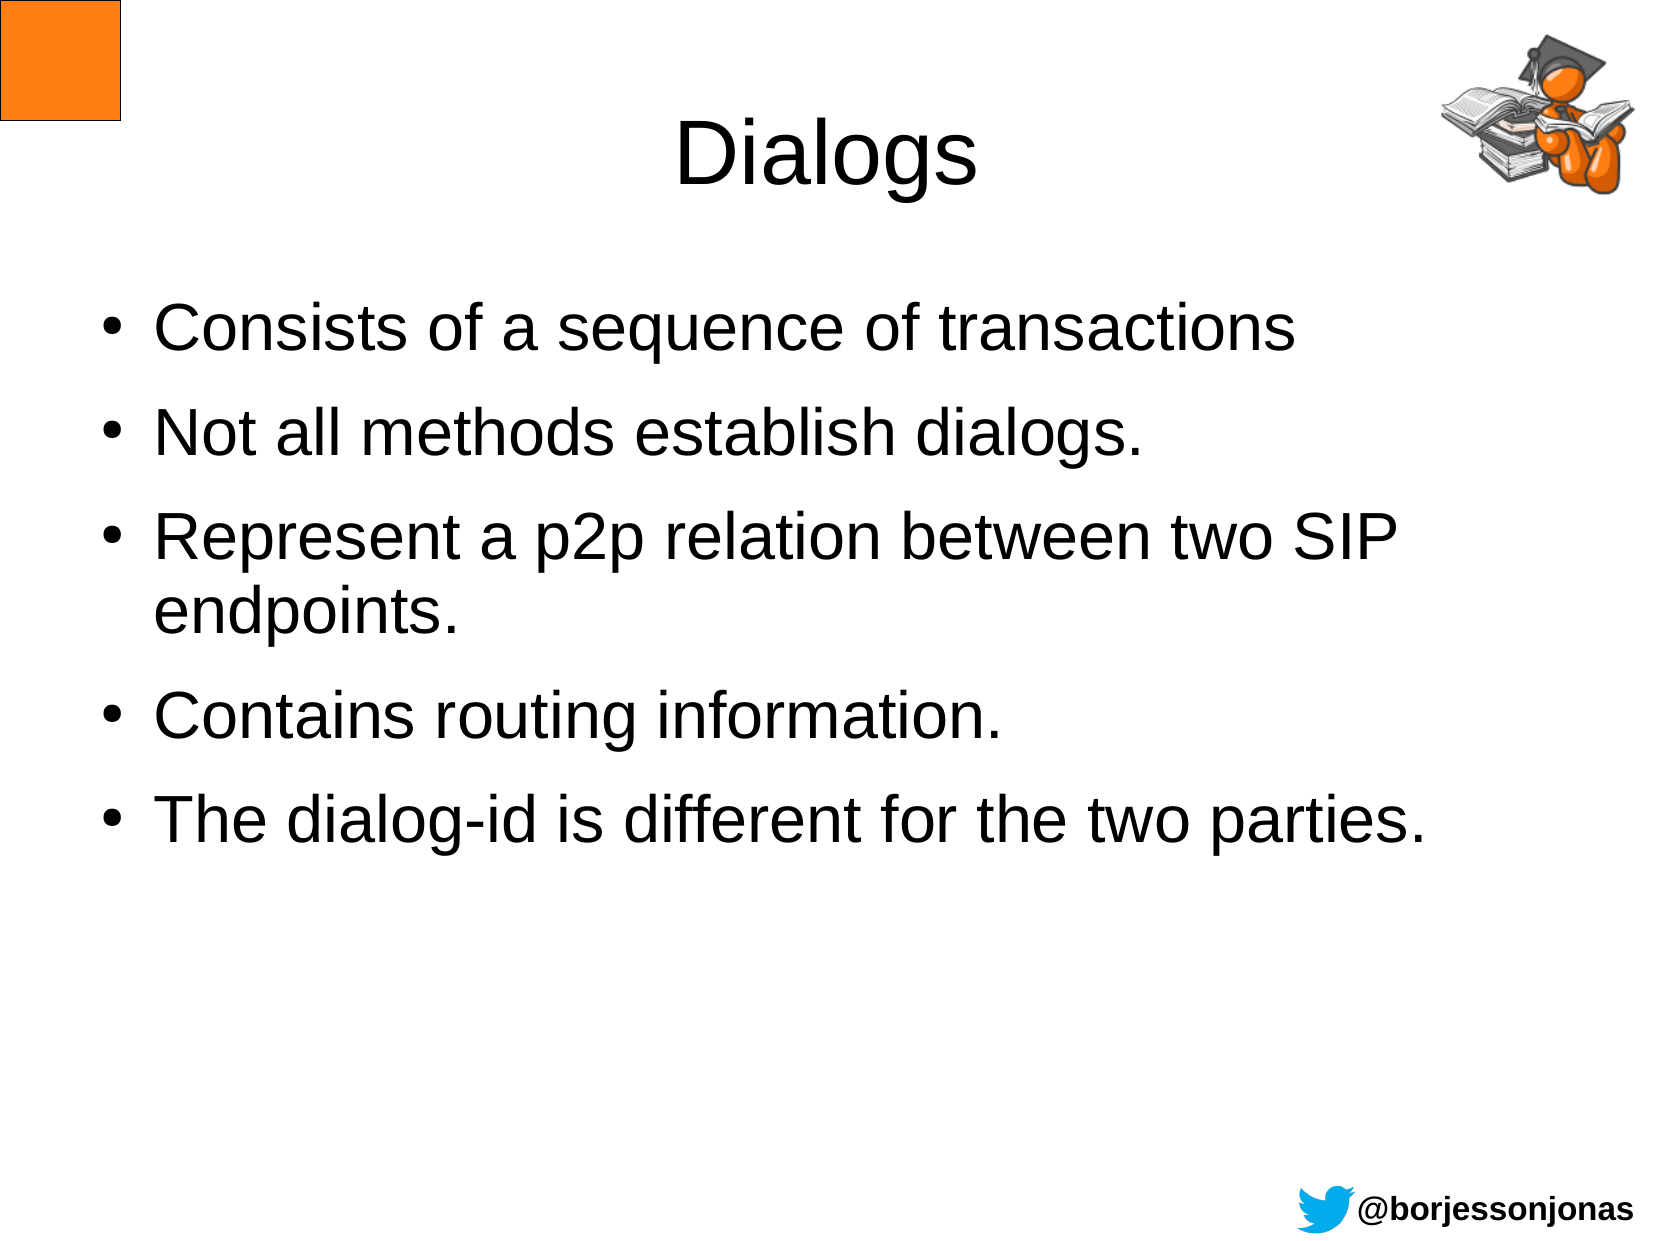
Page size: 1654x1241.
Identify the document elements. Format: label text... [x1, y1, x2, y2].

list Consists of a sequence of transactions Not all methods establish dialogs. Represent a p2p relation between two SIP endpoints. Contains routing information. The dialog-id is different for the two parties. [82, 290, 1571, 1109]
picture [1440, 18, 1636, 214]
title Dialogs [82, 49, 1571, 257]
picture [1277, 1160, 1375, 1241]
